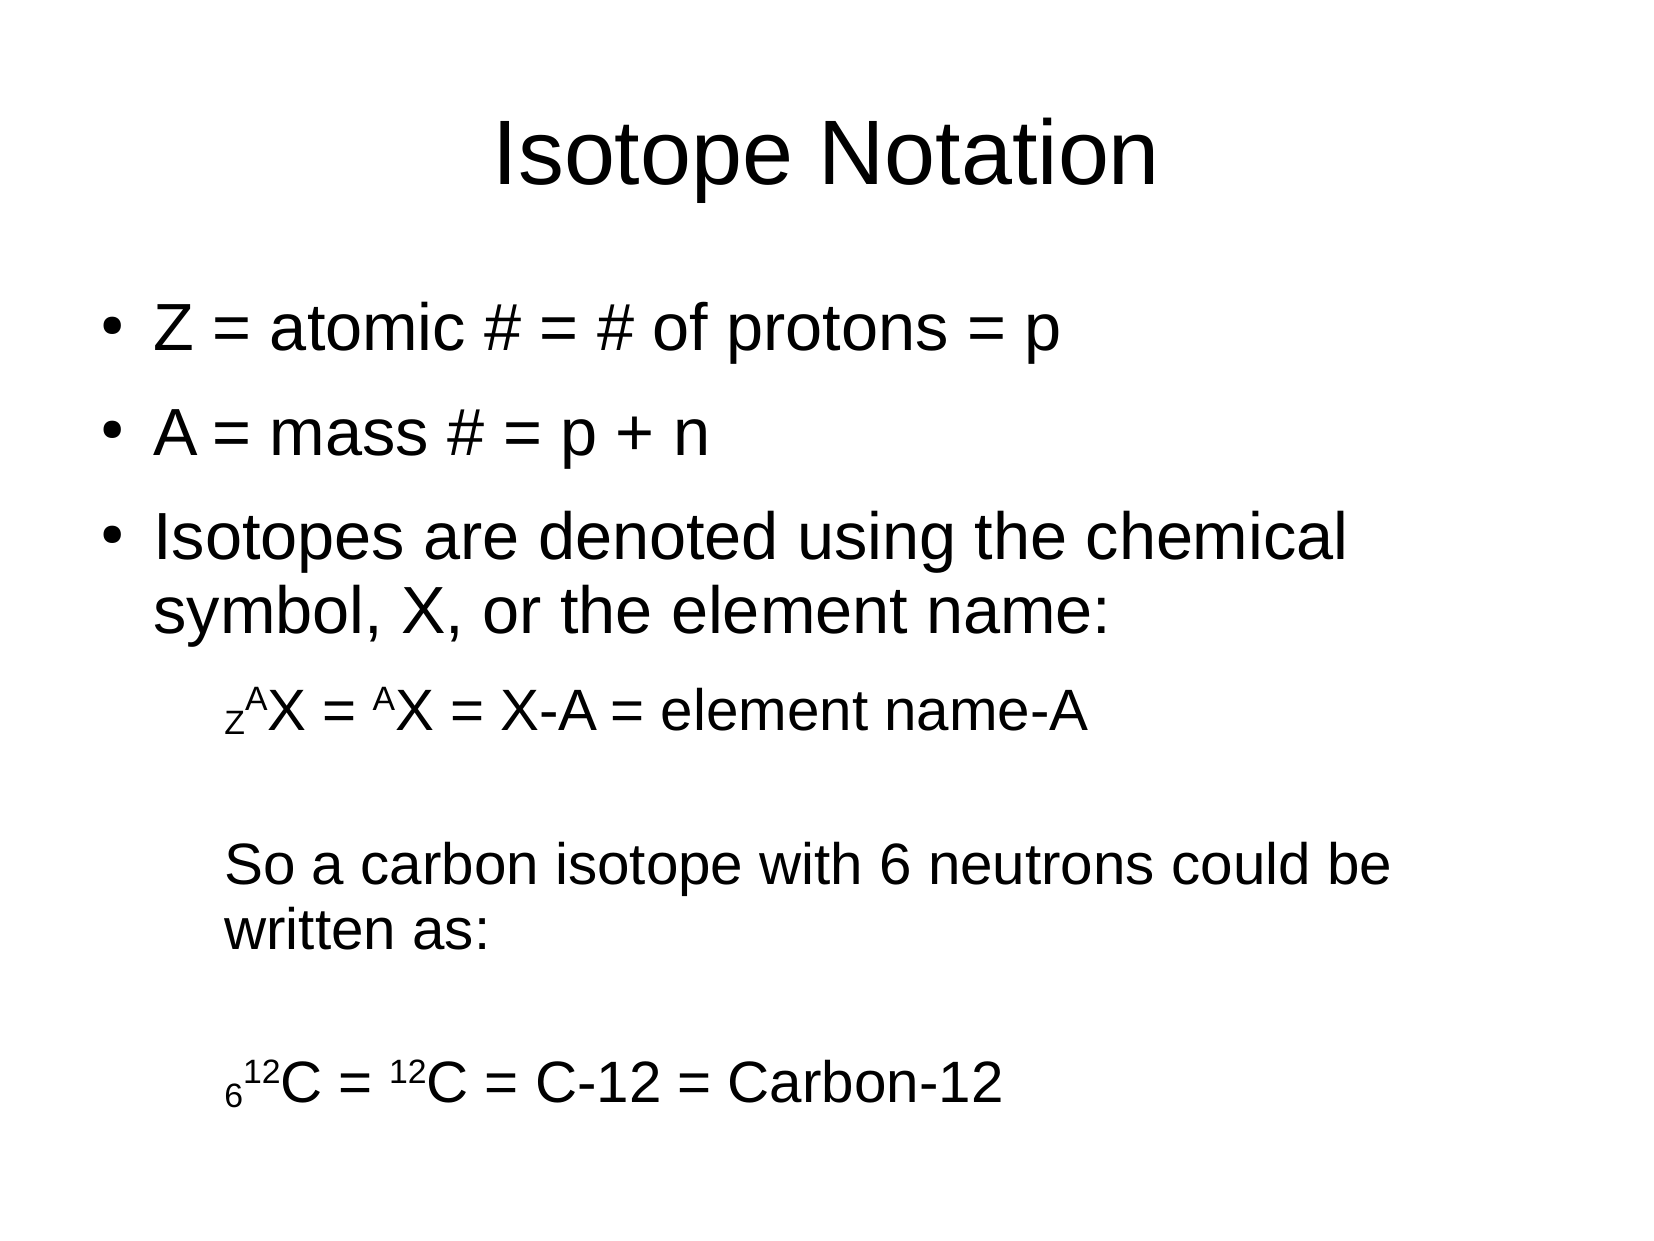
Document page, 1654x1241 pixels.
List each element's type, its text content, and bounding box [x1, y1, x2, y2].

list Z = atomic # = # of protons = p A = mass # = p + n Isotopes are denoted using the chemical symbol, X, or the element name: ZAX = AX = X-A = element name-A So a carbon isotope with 6 neutrons could be written as: 612C = 12C = C-12 = Carbon-12 [82, 290, 1571, 1163]
title Isotope Notation [82, 56, 1571, 250]
